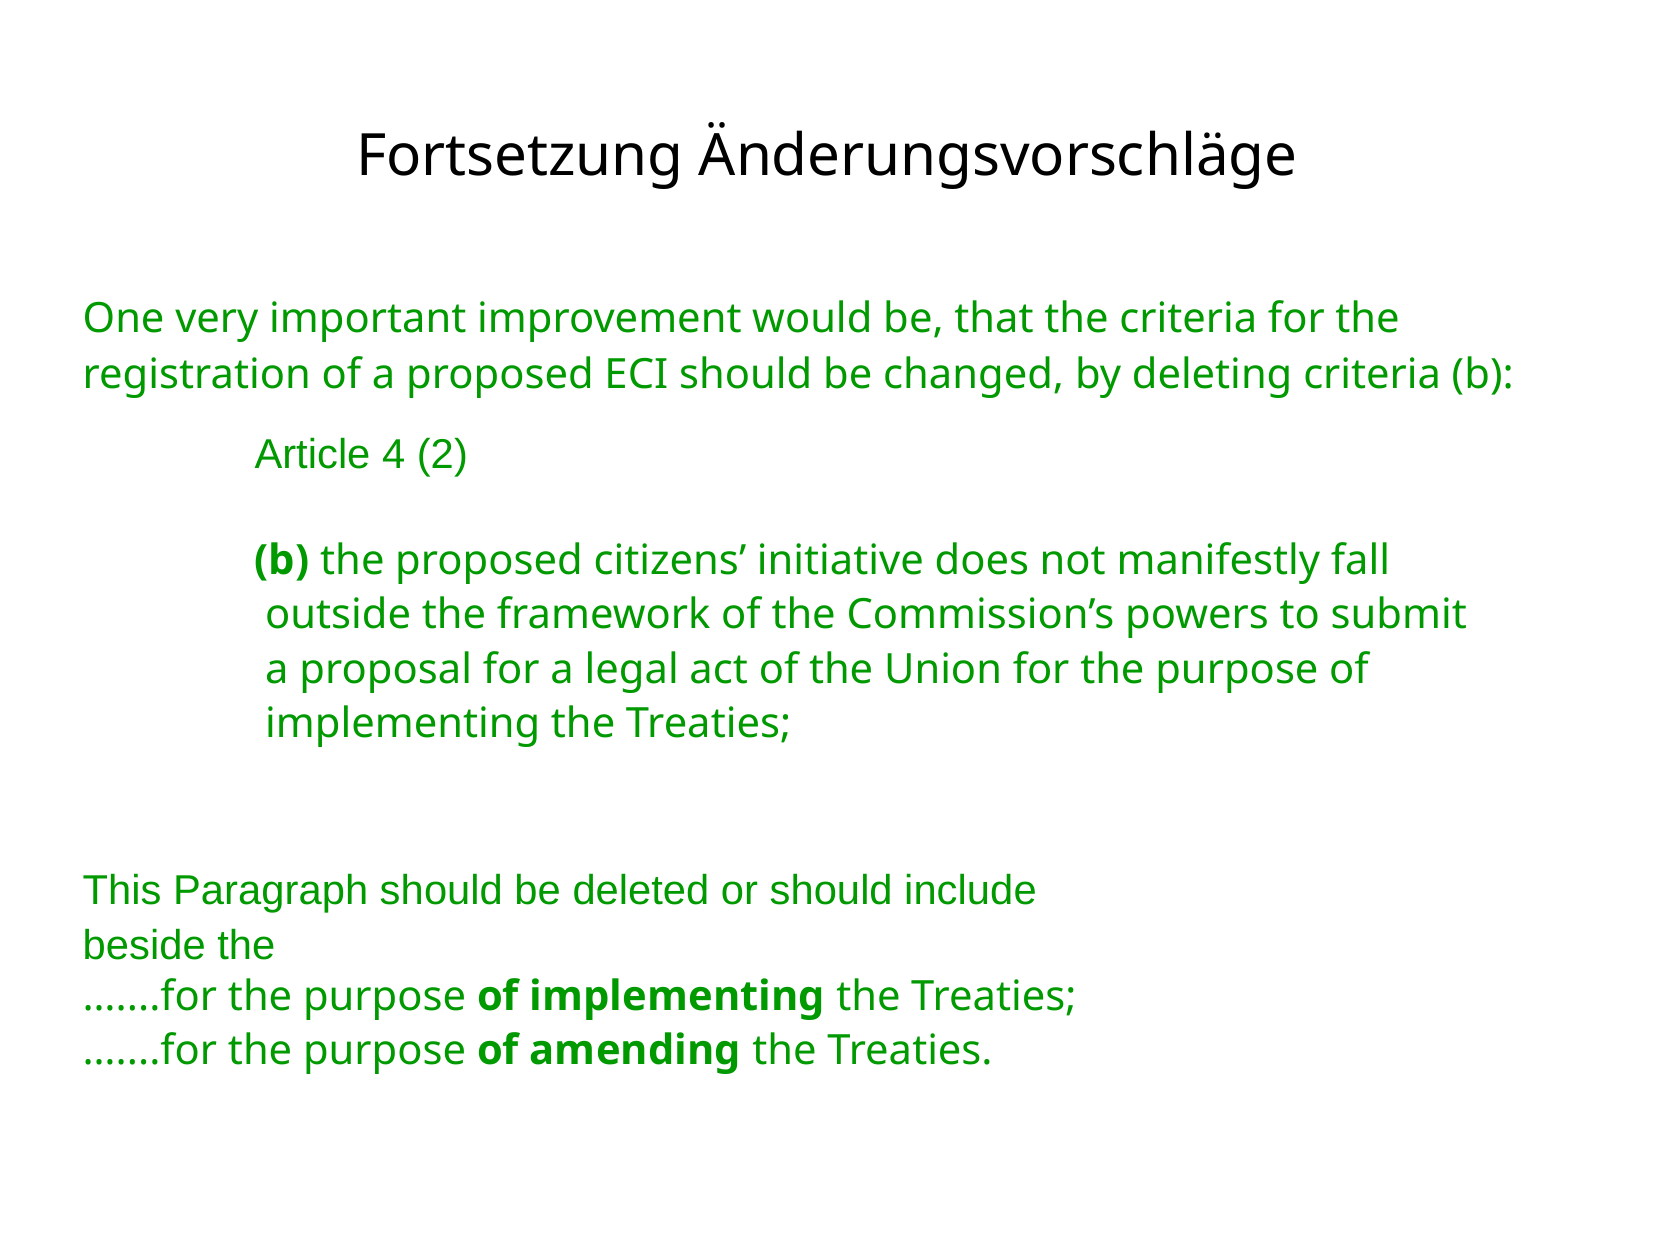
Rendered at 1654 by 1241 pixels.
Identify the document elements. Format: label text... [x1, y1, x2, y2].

title Fortsetzung Änderungsvorschläge [82, 49, 1571, 200]
list One very important improvement would be, that the criteria for the registration of a proposed ECI should be changed, by deleting criteria (b): Article 4 (2) (b) the proposed citizens’ initiative does not manifestly fall outside the framework of the Commission’s powers to submit a proposal for a legal act of the Union for the purpose of implementing the Treaties; This Paragraph should be deleted or should include beside the …....for the purpose of implementing the Treaties; …....for the purpose of amending the Treaties. [82, 200, 1571, 1158]
